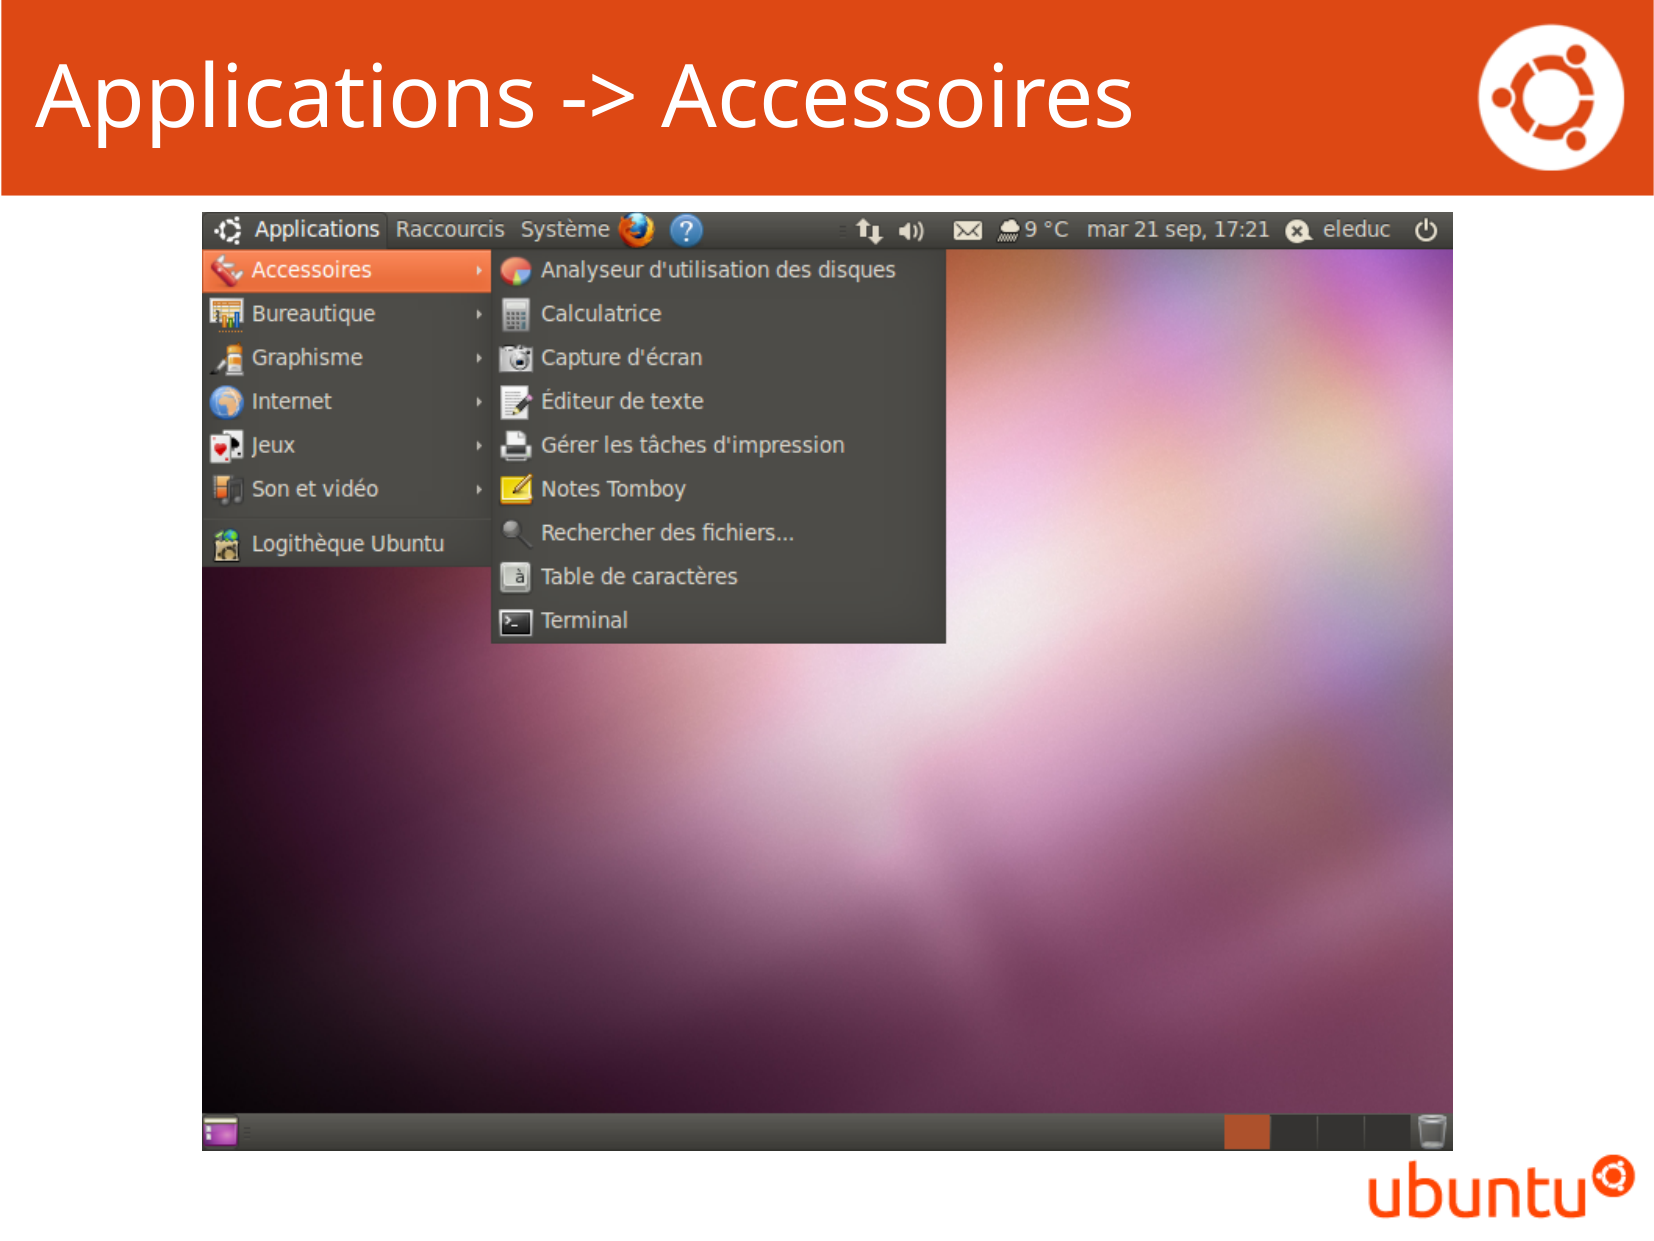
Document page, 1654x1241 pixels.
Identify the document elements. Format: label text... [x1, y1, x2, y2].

title Applications -> Accessoires [35, 0, 1424, 191]
picture [0, 0, 1654, 1241]
